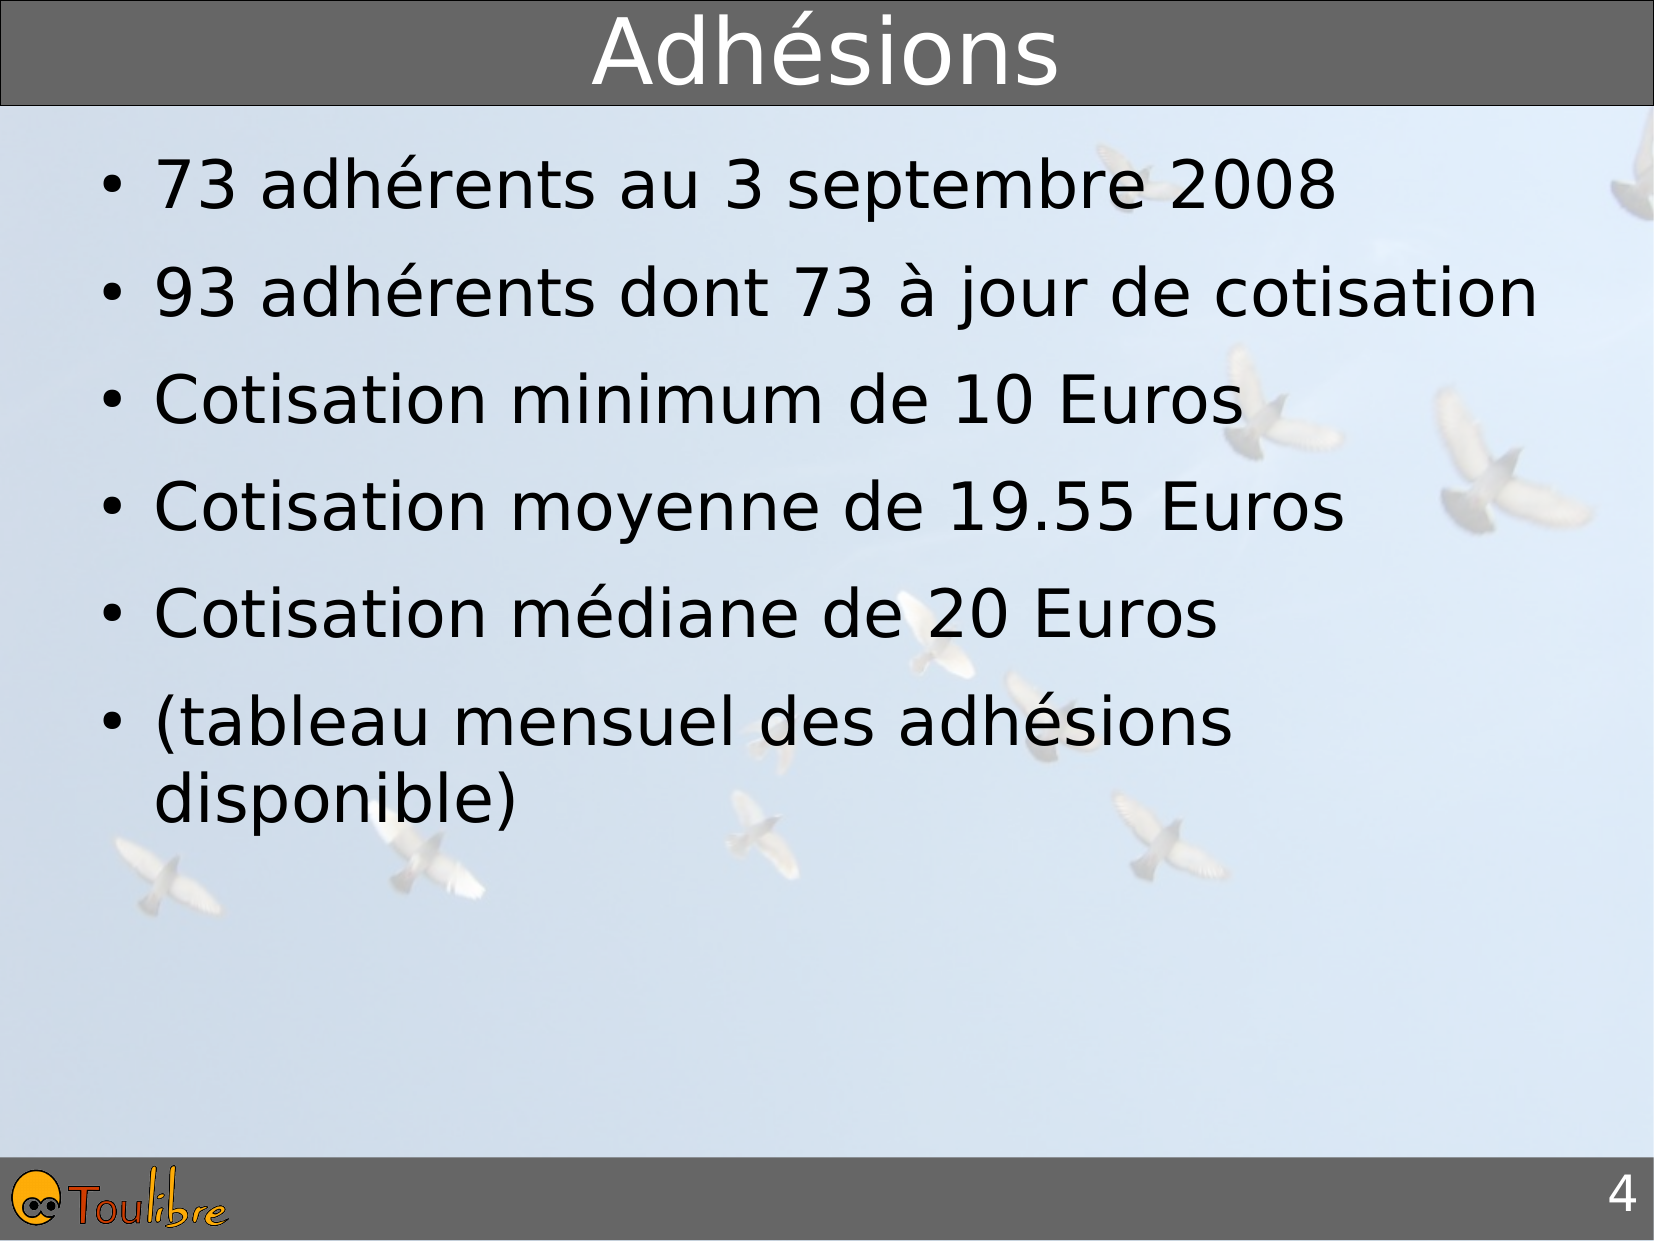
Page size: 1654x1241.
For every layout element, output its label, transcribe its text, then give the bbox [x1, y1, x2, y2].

list 73 adhérents au 3 septembre 2008 93 adhérents dont 73 à jour de cotisation Cotisation minimum de 10 Euros Cotisation moyenne de 19.55 Euros Cotisation médiane de 20 Euros (tableau mensuel des adhésions disponible) [82, 146, 1571, 1094]
title Adhésions [0, 0, 1654, 107]
picture [11, 1165, 229, 1228]
